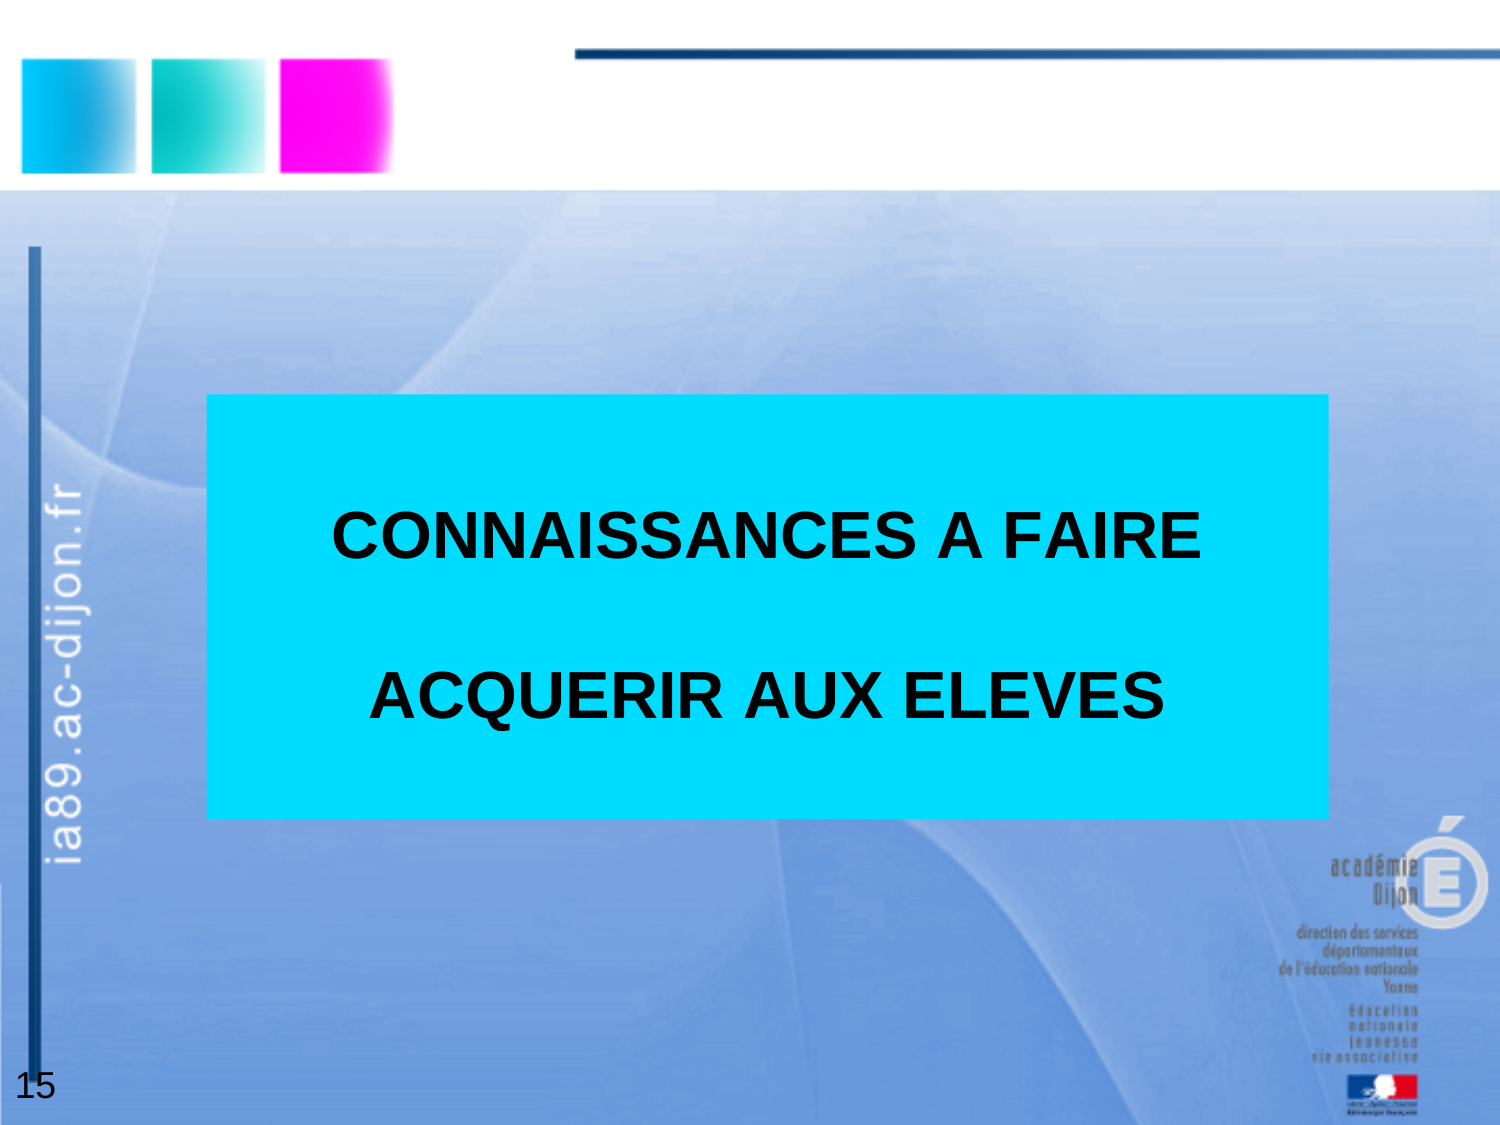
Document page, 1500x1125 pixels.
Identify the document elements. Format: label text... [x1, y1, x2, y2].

text_box <numéro> [0, 1054, 657, 1125]
picture [0, 0, 1500, 1125]
text_box CONNAISSANCES A FAIRE ACQUERIR AUX ELEVES [206, 394, 1329, 820]
